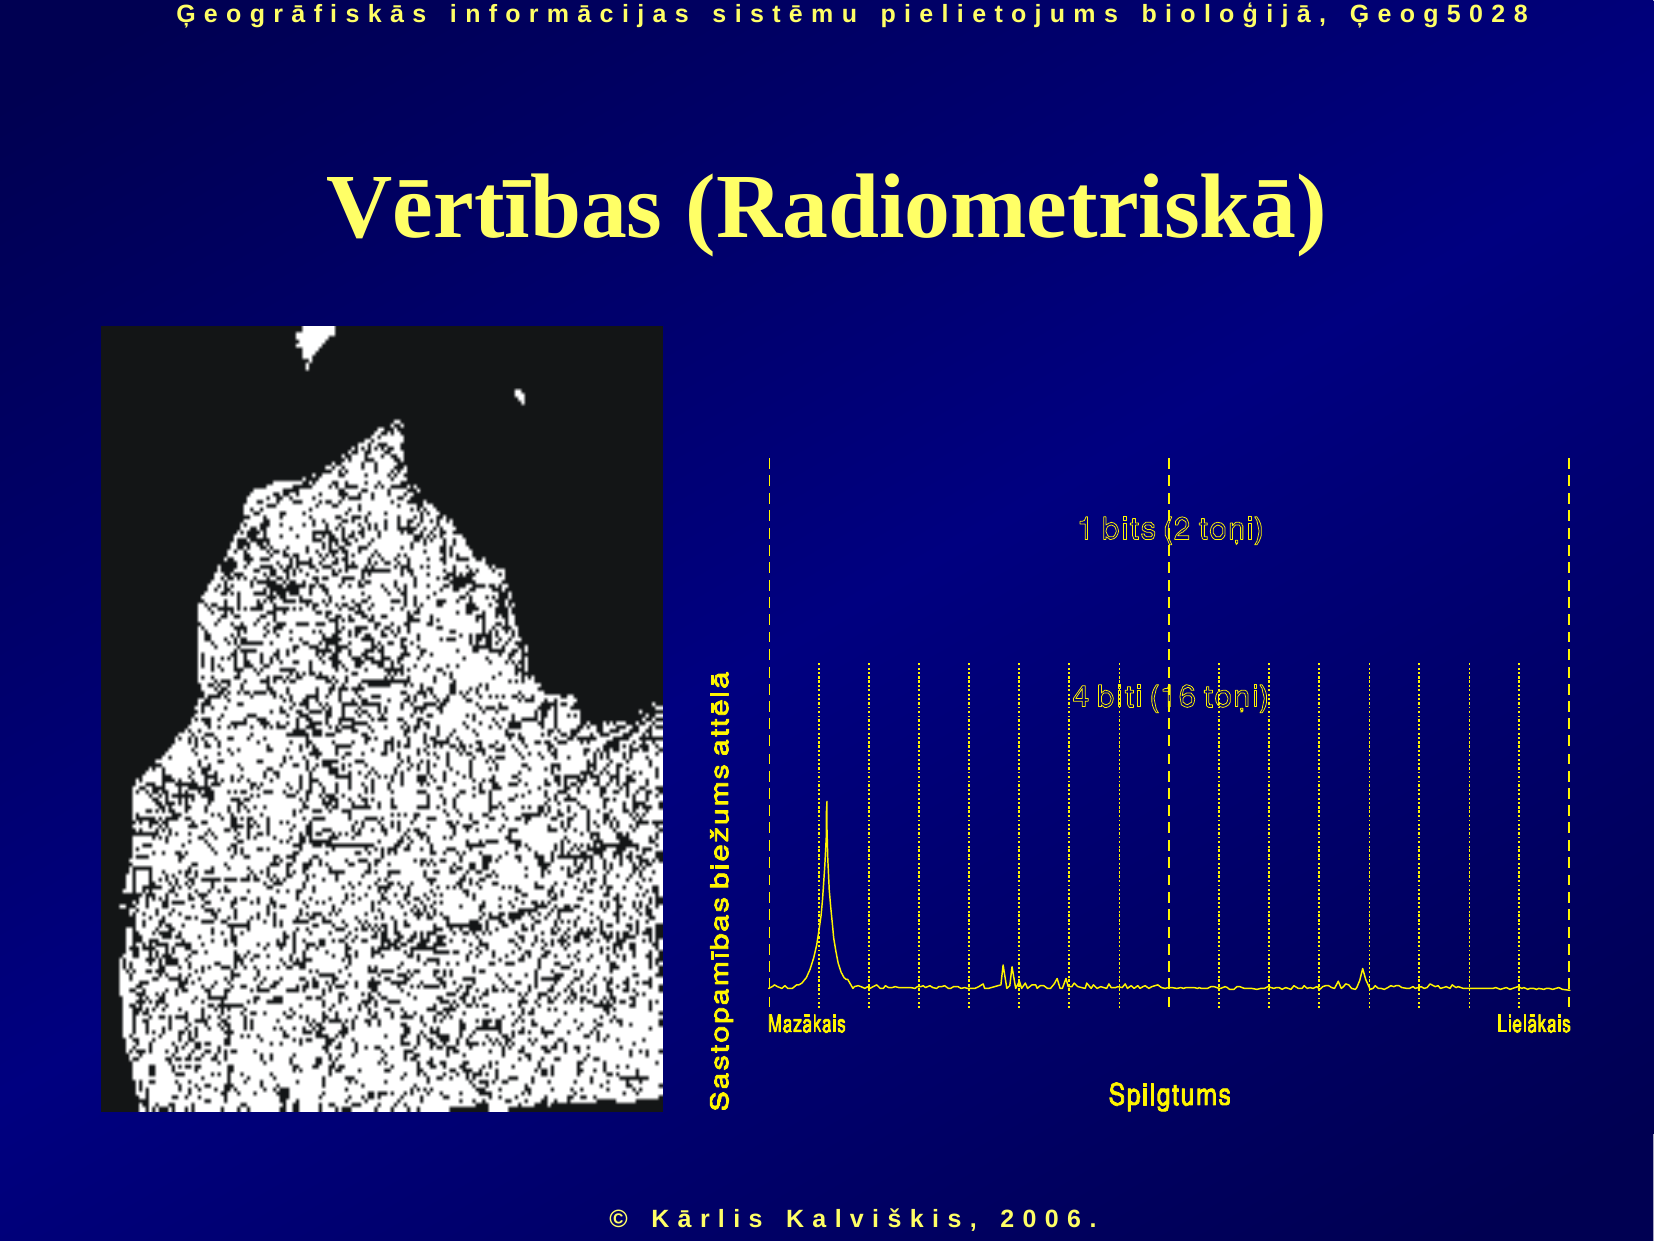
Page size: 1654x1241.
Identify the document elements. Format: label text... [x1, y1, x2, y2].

title Vērtības (Radiometriskā) [121, 102, 1534, 311]
chart [98, 321, 1574, 1116]
